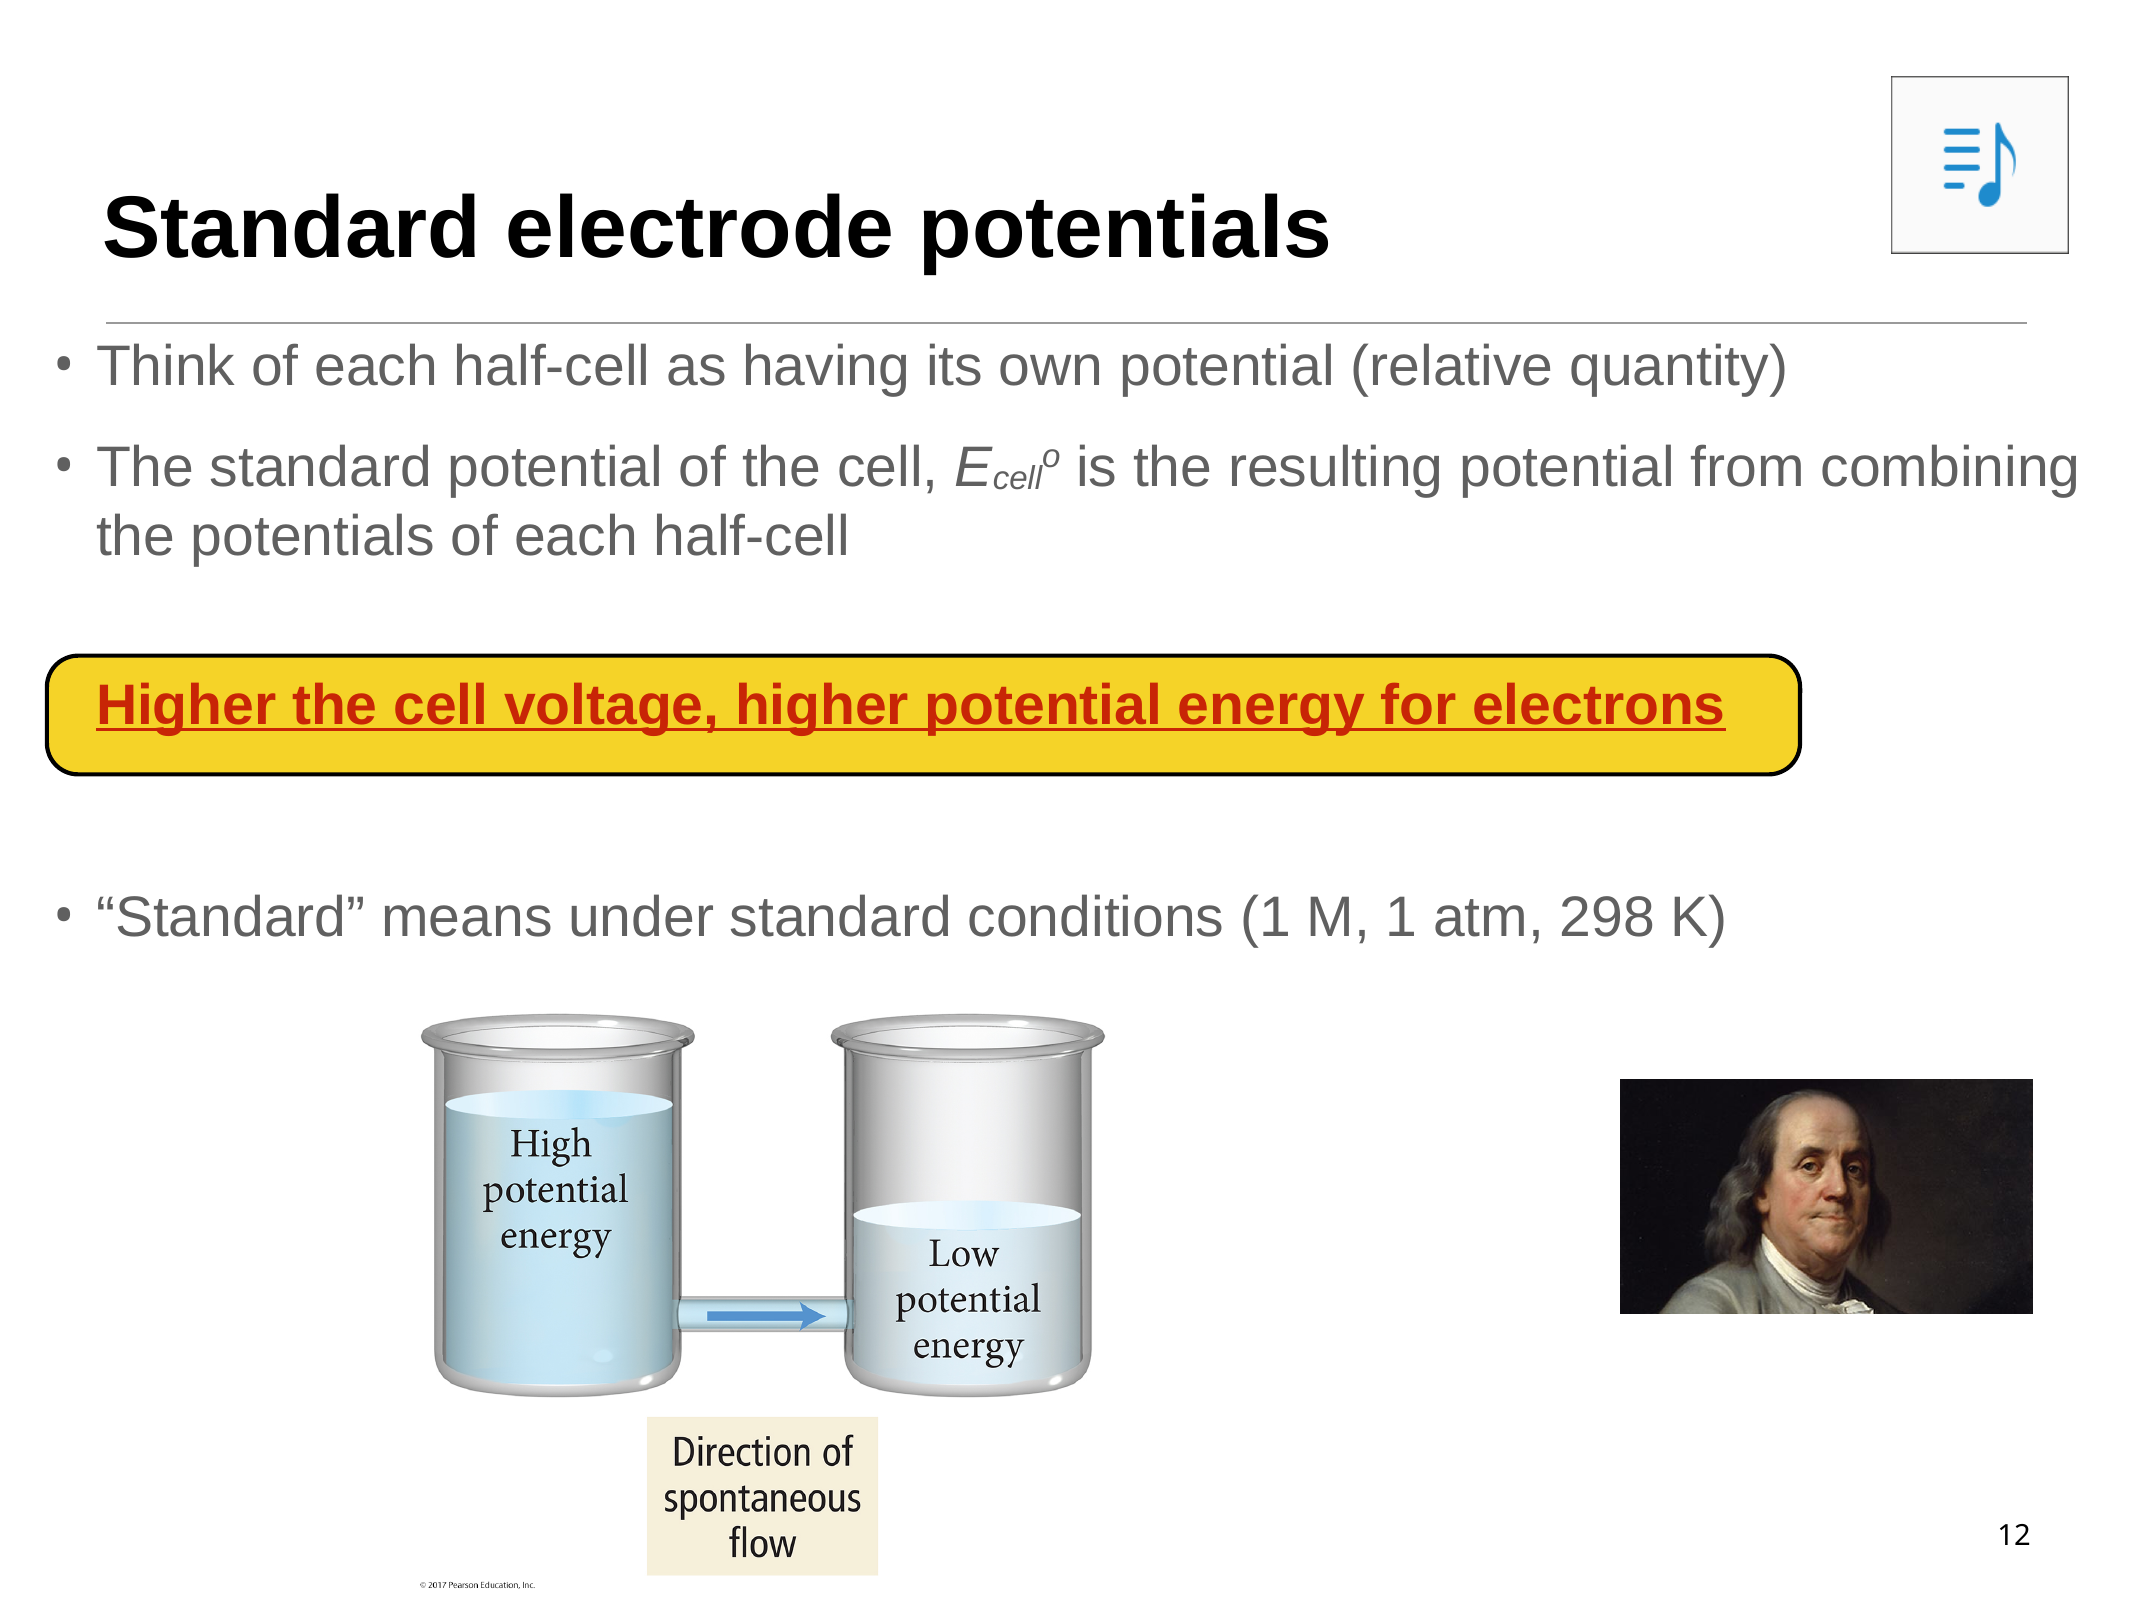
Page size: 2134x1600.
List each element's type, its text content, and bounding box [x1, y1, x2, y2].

list Think of each half-cell as having its own potential (relative quantity) The standard potential of the cell, Ecello is the resulting potential from combining the potentials of each half-cell Higher the cell voltage, higher potential energy for electrons “Standard” means under standard conditions (1 M, 1 atm, 298 K) [45, 320, 2101, 961]
picture [414, 1007, 1111, 1593]
text_box [1890, 75, 2071, 256]
title Standard electrode potentials [93, 54, 2040, 284]
picture [1620, 1079, 2033, 1314]
